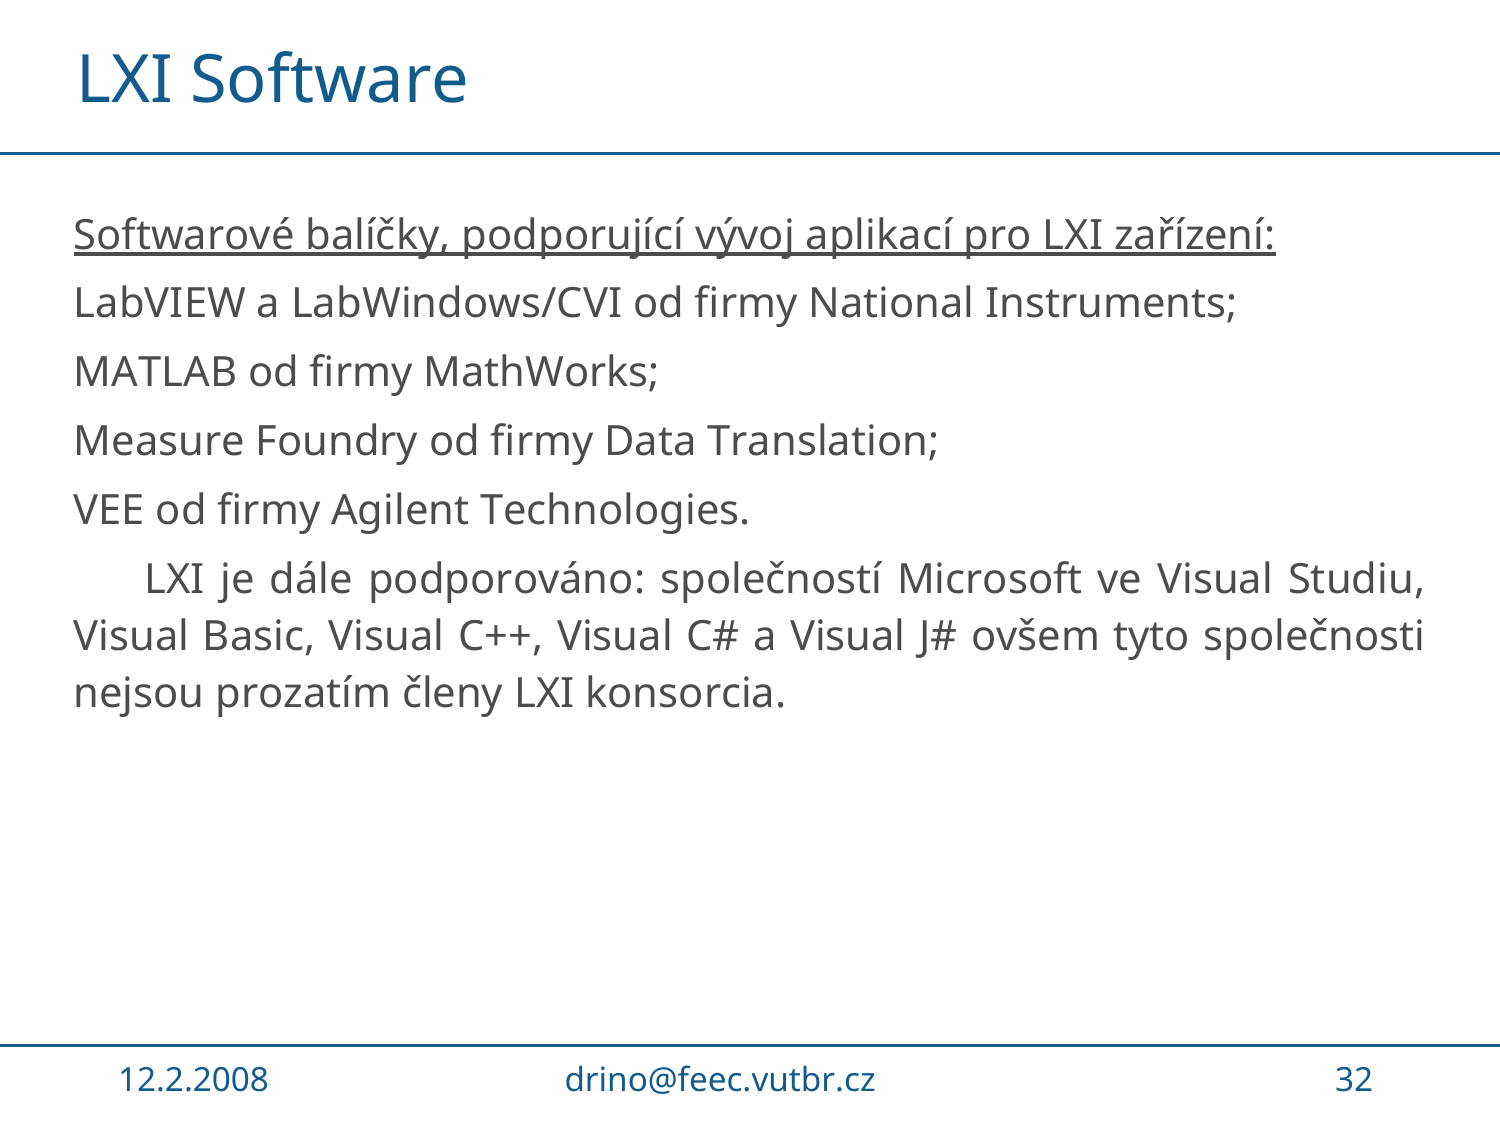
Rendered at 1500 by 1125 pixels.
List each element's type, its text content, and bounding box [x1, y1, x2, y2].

text_box 12.2.2008 [103, 1049, 432, 1125]
text_box 1 [1075, 1049, 1388, 1125]
text_box drino@feec.vutbr.cz [454, 1049, 987, 1125]
title LXI Software [0, 0, 1500, 152]
text_box Softwarové balíčky, podporující vývoj aplikací pro LXI zařízení: LabVIEW a LabWindows/CVI od firmy National Instruments; MATLAB od firmy MathWorks; Measure Foundry od firmy Data Translation; VEE od firmy Agilent Technologies. LXI je dále podporováno: společností Microsoft ve Visual Studiu, Visual Basic, Visual C++, Visual C# a Visual J# ovšem tyto společnosti nejsou prozatím členy LXI konsorcia. [59, 196, 1442, 728]
